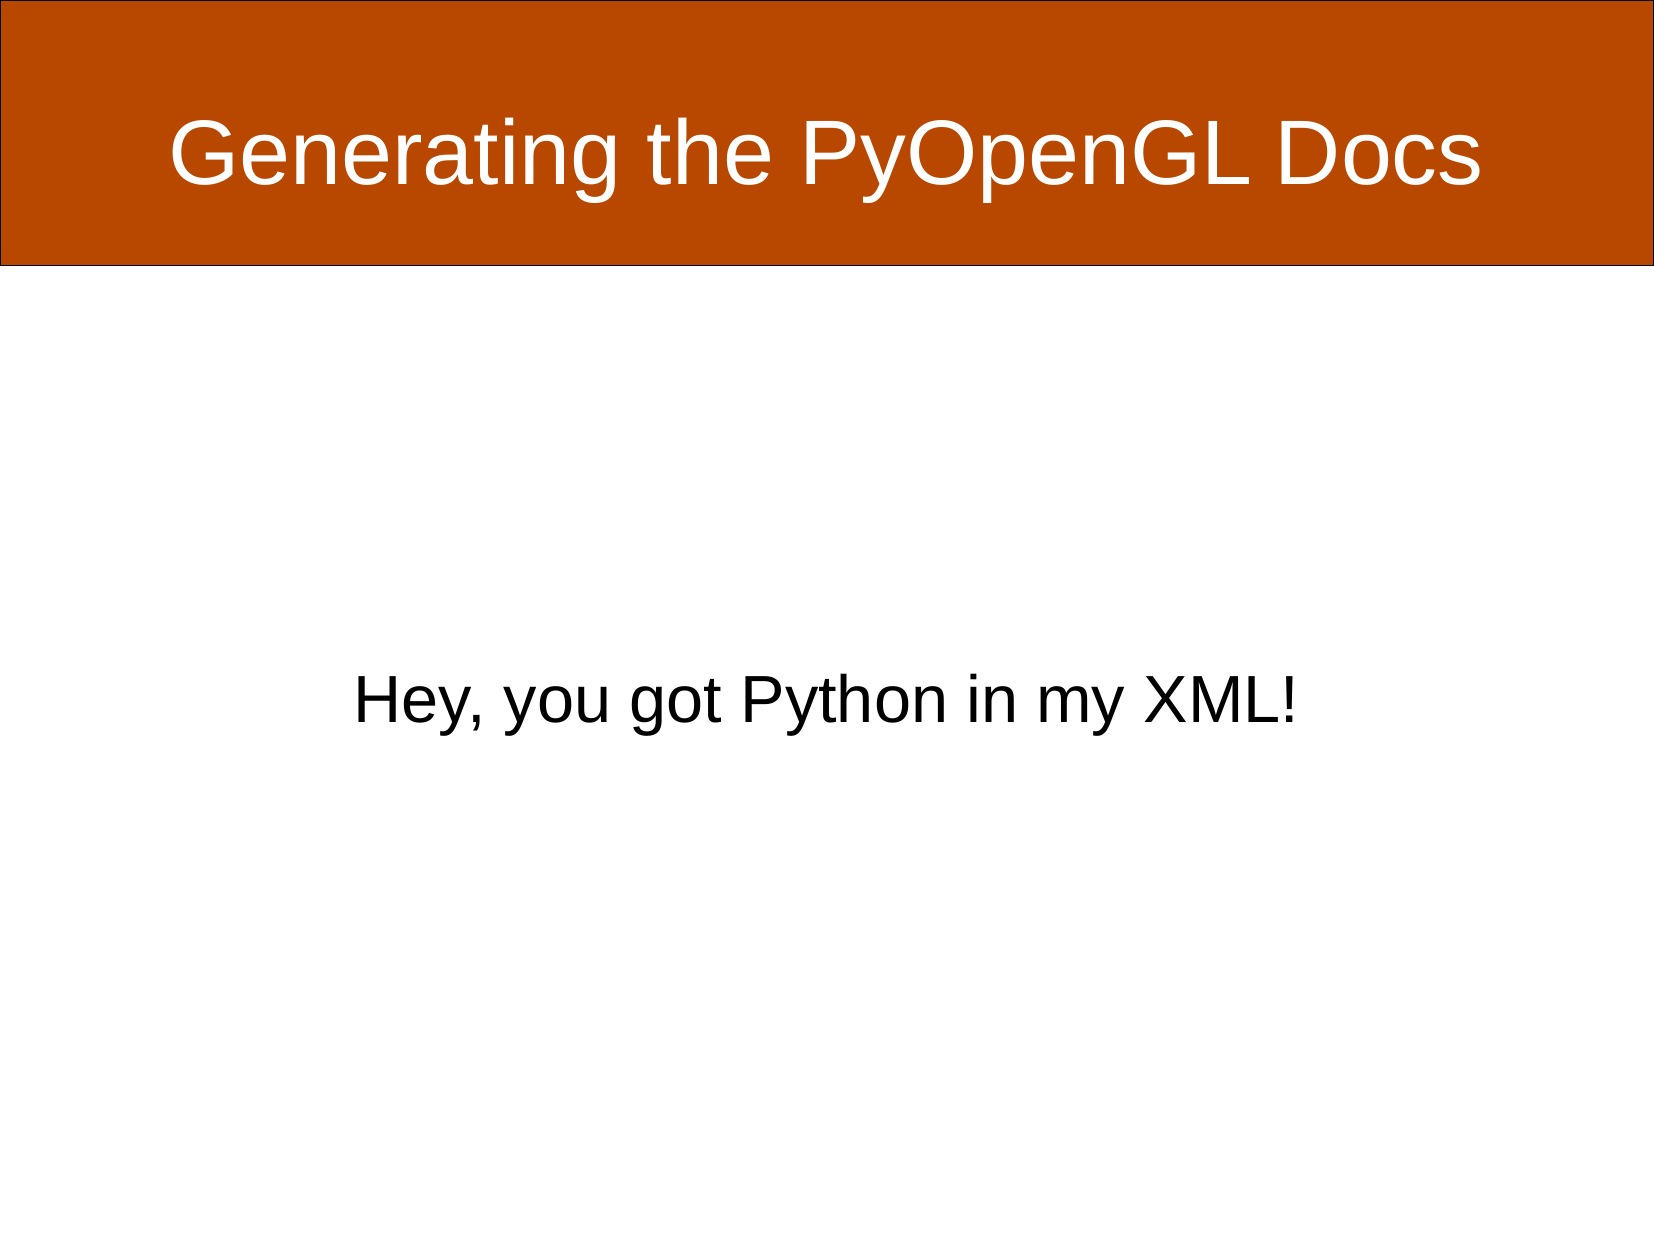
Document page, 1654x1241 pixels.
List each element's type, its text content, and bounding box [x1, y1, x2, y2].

title Generating the PyOpenGL Docs [82, 49, 1571, 257]
subtitle Hey, you got Python in my XML! [82, 290, 1571, 1109]
